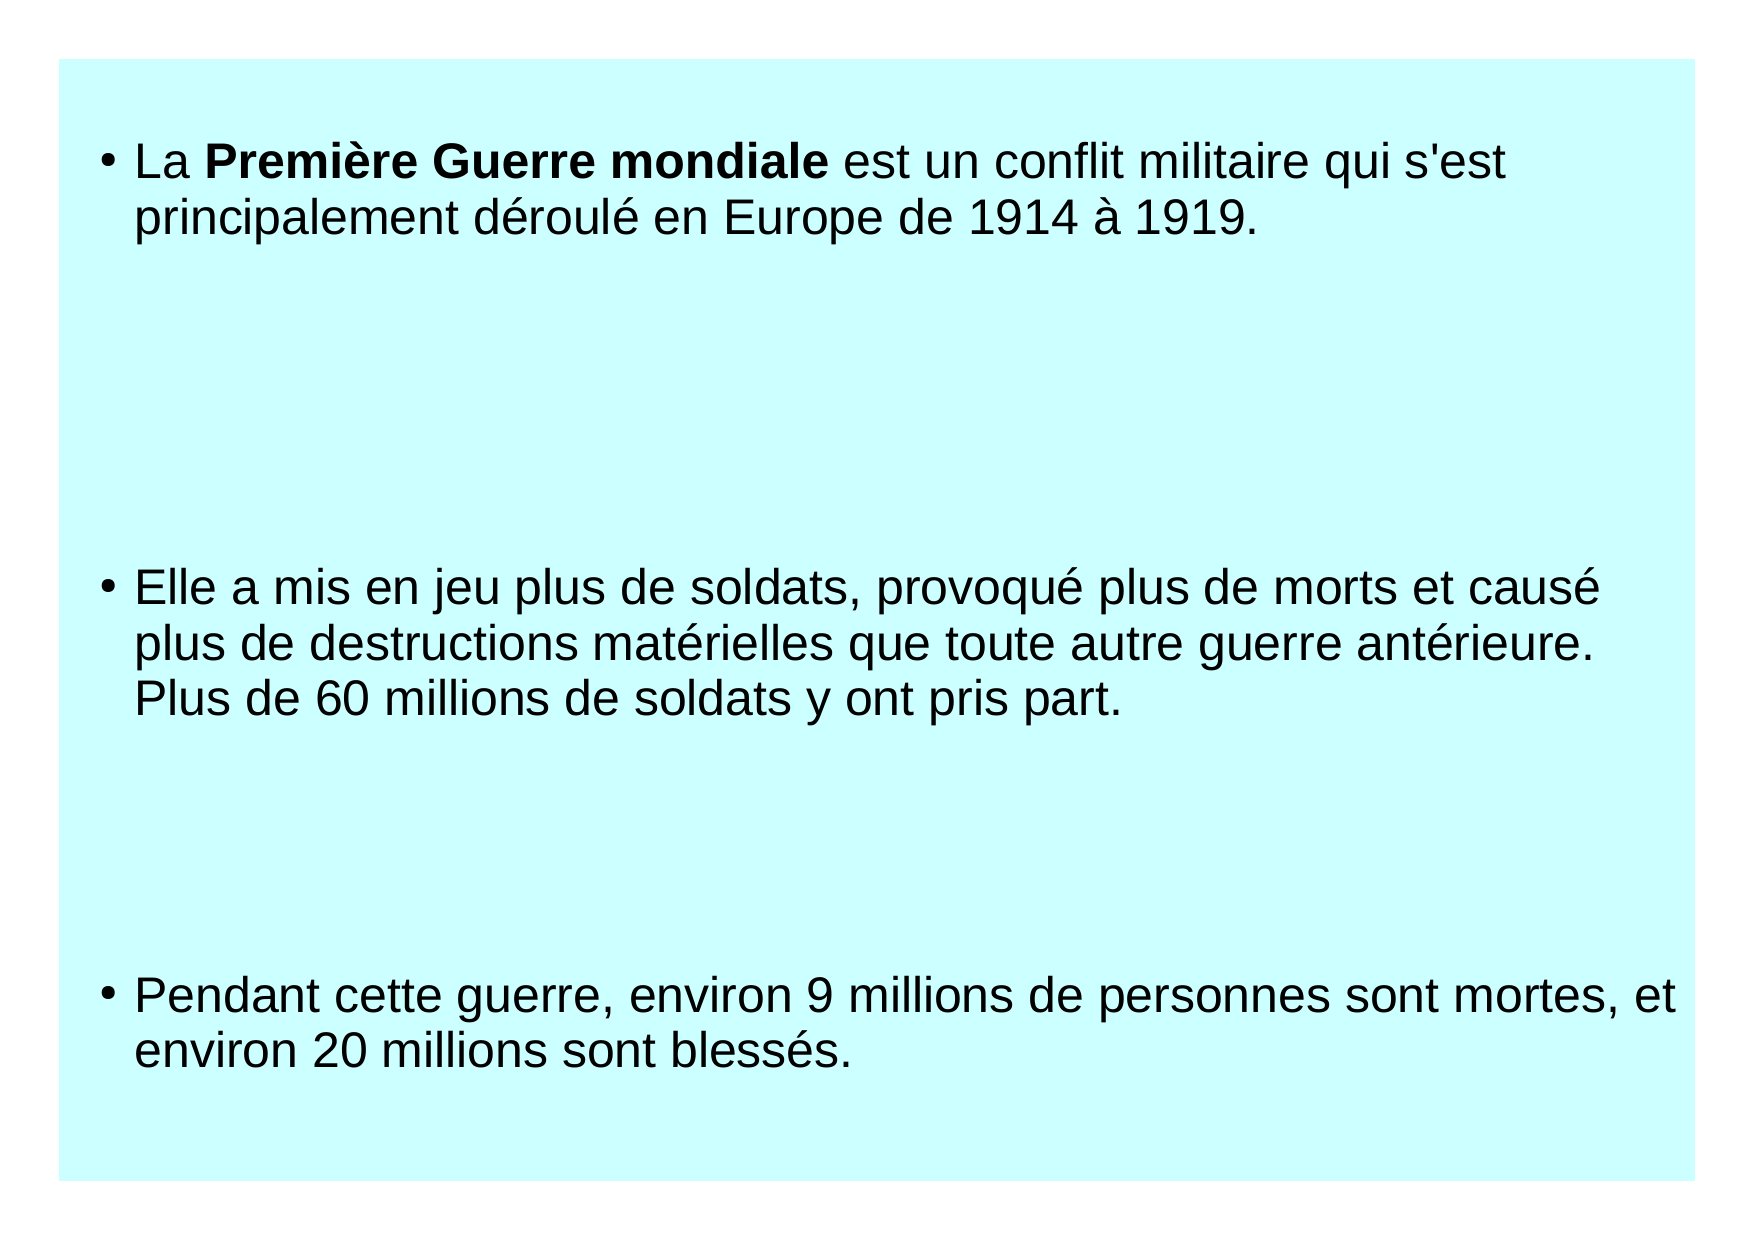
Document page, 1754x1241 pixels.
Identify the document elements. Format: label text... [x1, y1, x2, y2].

text_box La Première Guerre mondiale est un conflit militaire qui s'est principalement déroulé en Europe de 1914 à 1919. Elle a mis en jeu plus de soldats, provoqué plus de morts et causé plus de destructions matérielles que toute autre guerre antérieure. Plus de 60 millions de soldats y ont pris part. Pendant cette guerre, environ 9 millions de personnes sont mortes, et environ 20 millions sont blessés. [63, 59, 1700, 1182]
